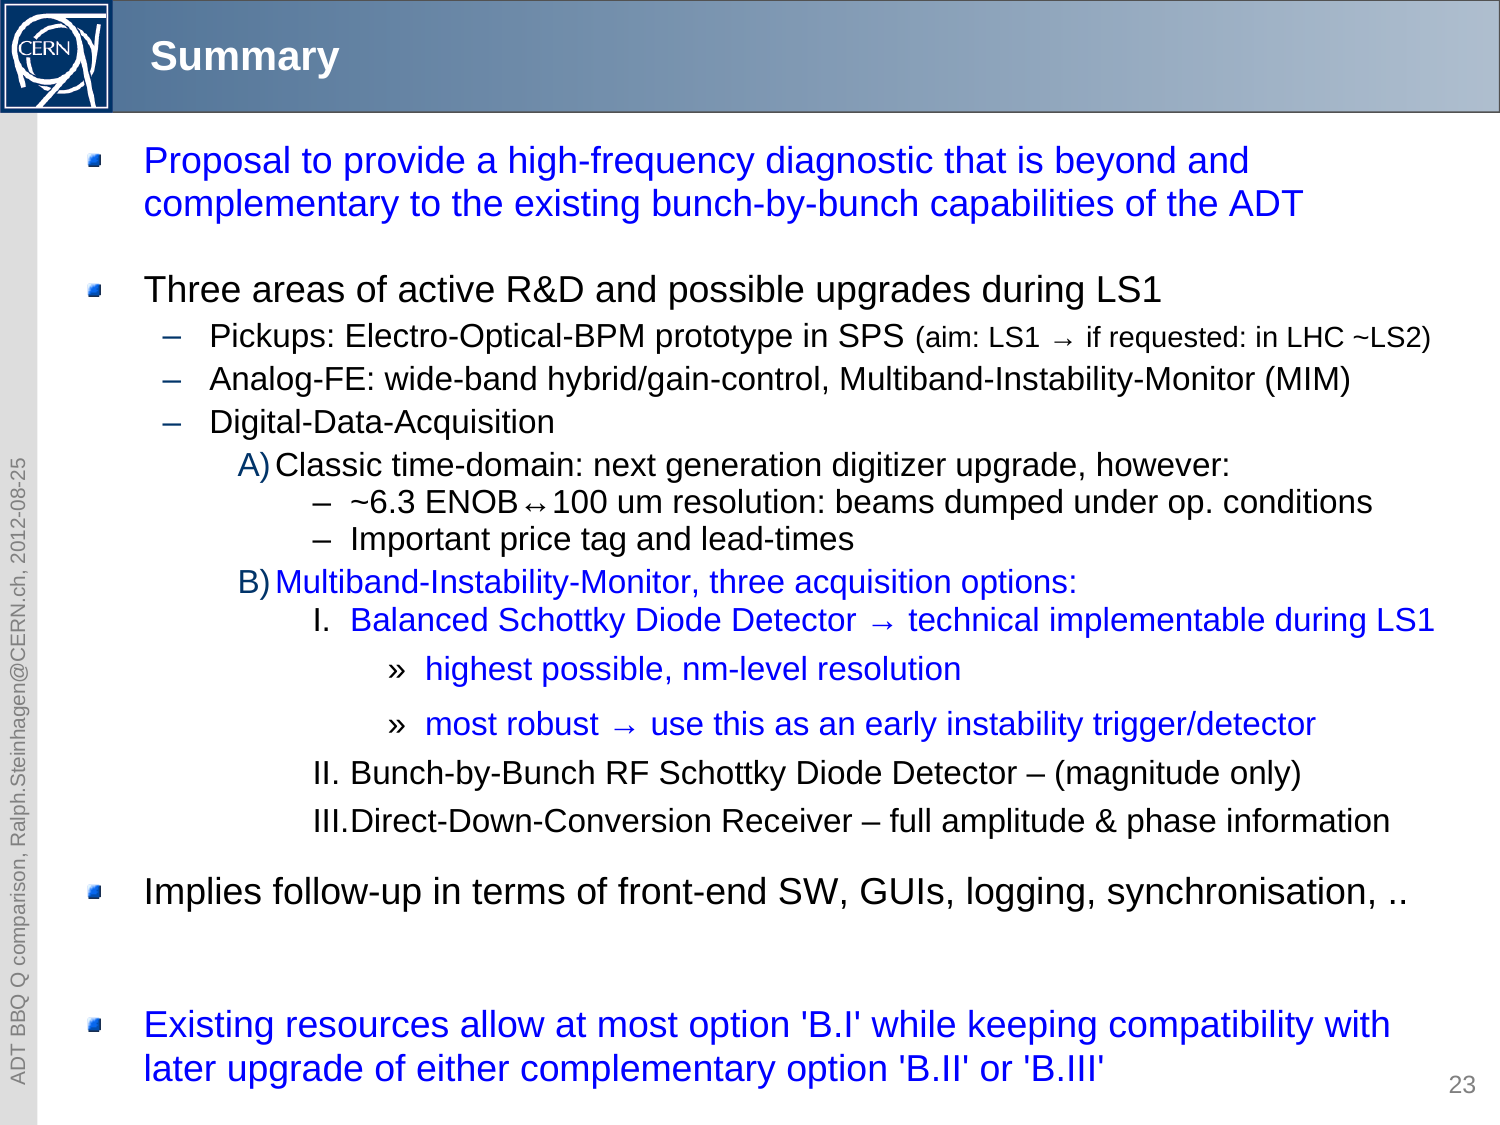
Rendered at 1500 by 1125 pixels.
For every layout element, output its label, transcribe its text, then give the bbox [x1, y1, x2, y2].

list Proposal to provide a high-frequency diagnostic that is beyond and complementary to the existing bunch-by-bunch capabilities of the ADT Three areas of active R&D and possible upgrades during LS1 Pickups: Electro-Optical-BPM prototype in SPS (aim: LS1 → if requested: in LHC ~LS2) Analog-FE: wide-band hybrid/gain-control, Multiband-Instability-Monitor (MIM) Digital-Data-Acquisition Classic time-domain: next generation digitizer upgrade, however: ~6.3 ENOB↔100 um resolution: beams dumped under op. conditions Important price tag and lead-times Multiband-Instability-Monitor, three acquisition options: Balanced Schottky Diode Detector → technical implementable during LS1 highest possible, nm-level resolution most robust → use this as an early instability trigger/detector Bunch-by-Bunch RF Schottky Diode Detector – (magnitude only) Direct-Down-Conversion Receiver – full amplitude & phase information Implies follow-up in terms of front-end SW, GUIs, logging, synchronisation, .. Existing resources allow at most option 'B.I' while keeping compatibility with later upgrade of either complementary option 'B.II' or 'B.III' [87, 137, 1438, 1089]
picture [0, 0, 113, 113]
title Summary [150, 0, 1201, 113]
